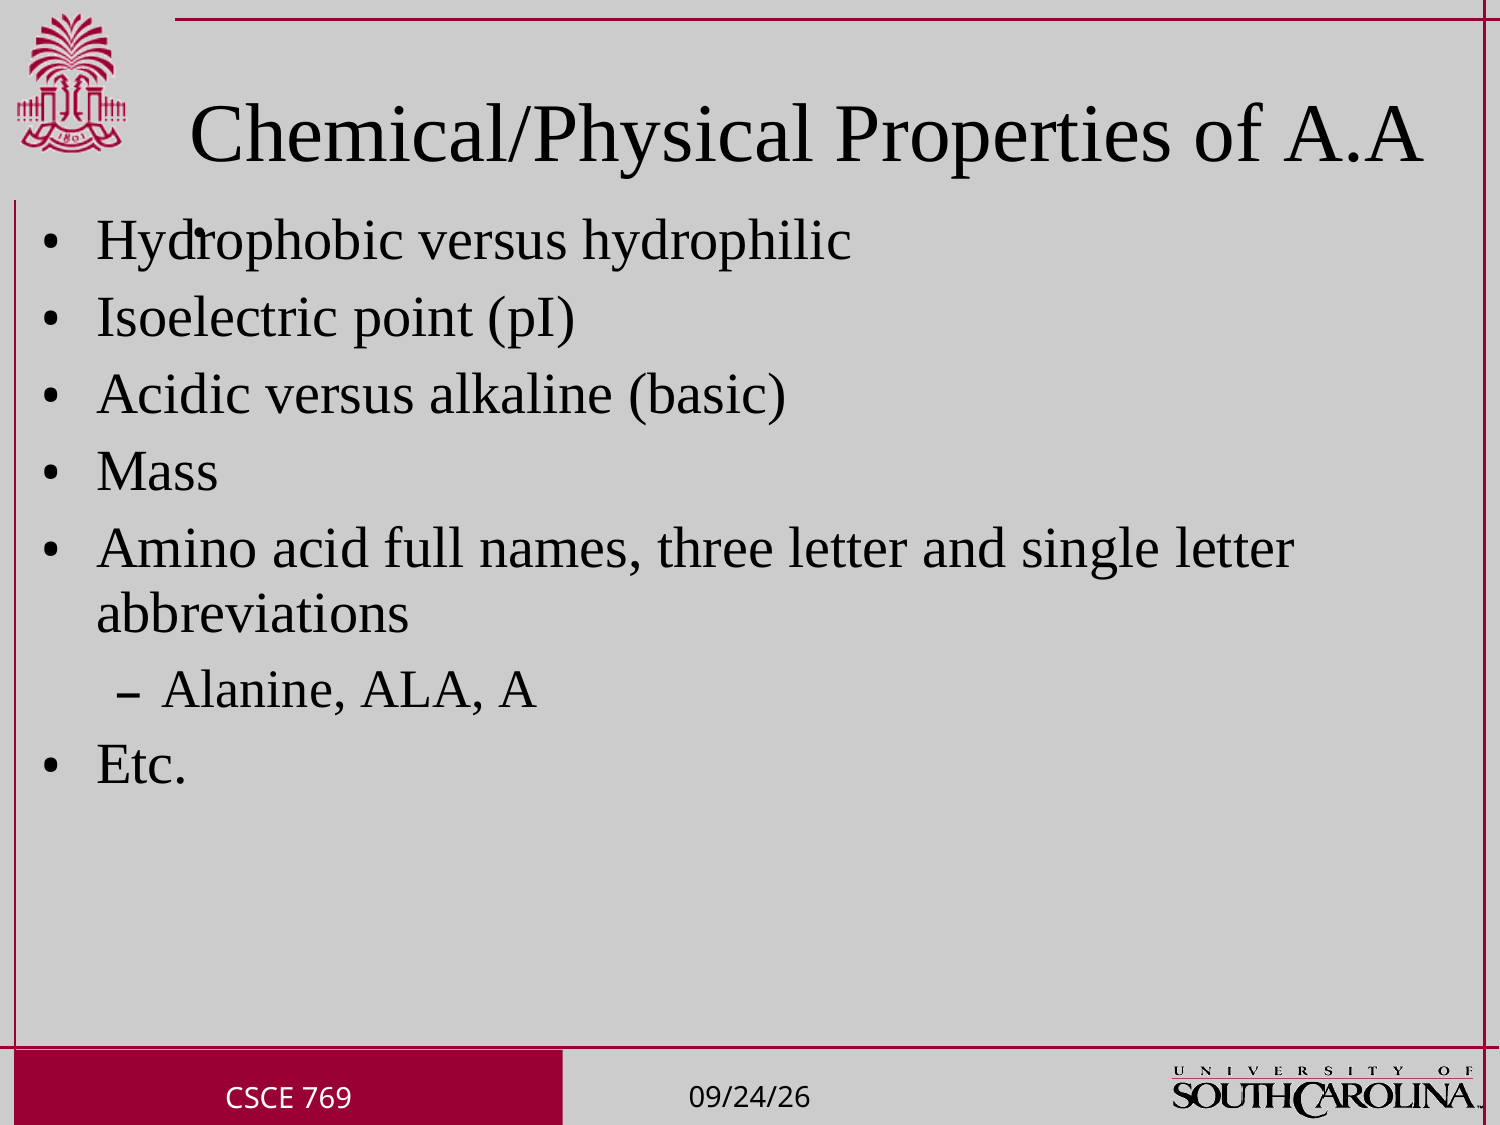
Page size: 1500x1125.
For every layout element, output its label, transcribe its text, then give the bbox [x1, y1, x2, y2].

list Hydrophobic versus hydrophilic Isoelectric point (pI) Acidic versus alkaline (basic) Mass Amino acid full names, three letter and single letter abbreviations Alanine, ALA, A Etc. [24, 200, 1476, 1028]
picture [12, 12, 131, 155]
title Chemical/Physical Properties of A.A. [174, 9, 1450, 188]
picture [1162, 1049, 1483, 1125]
